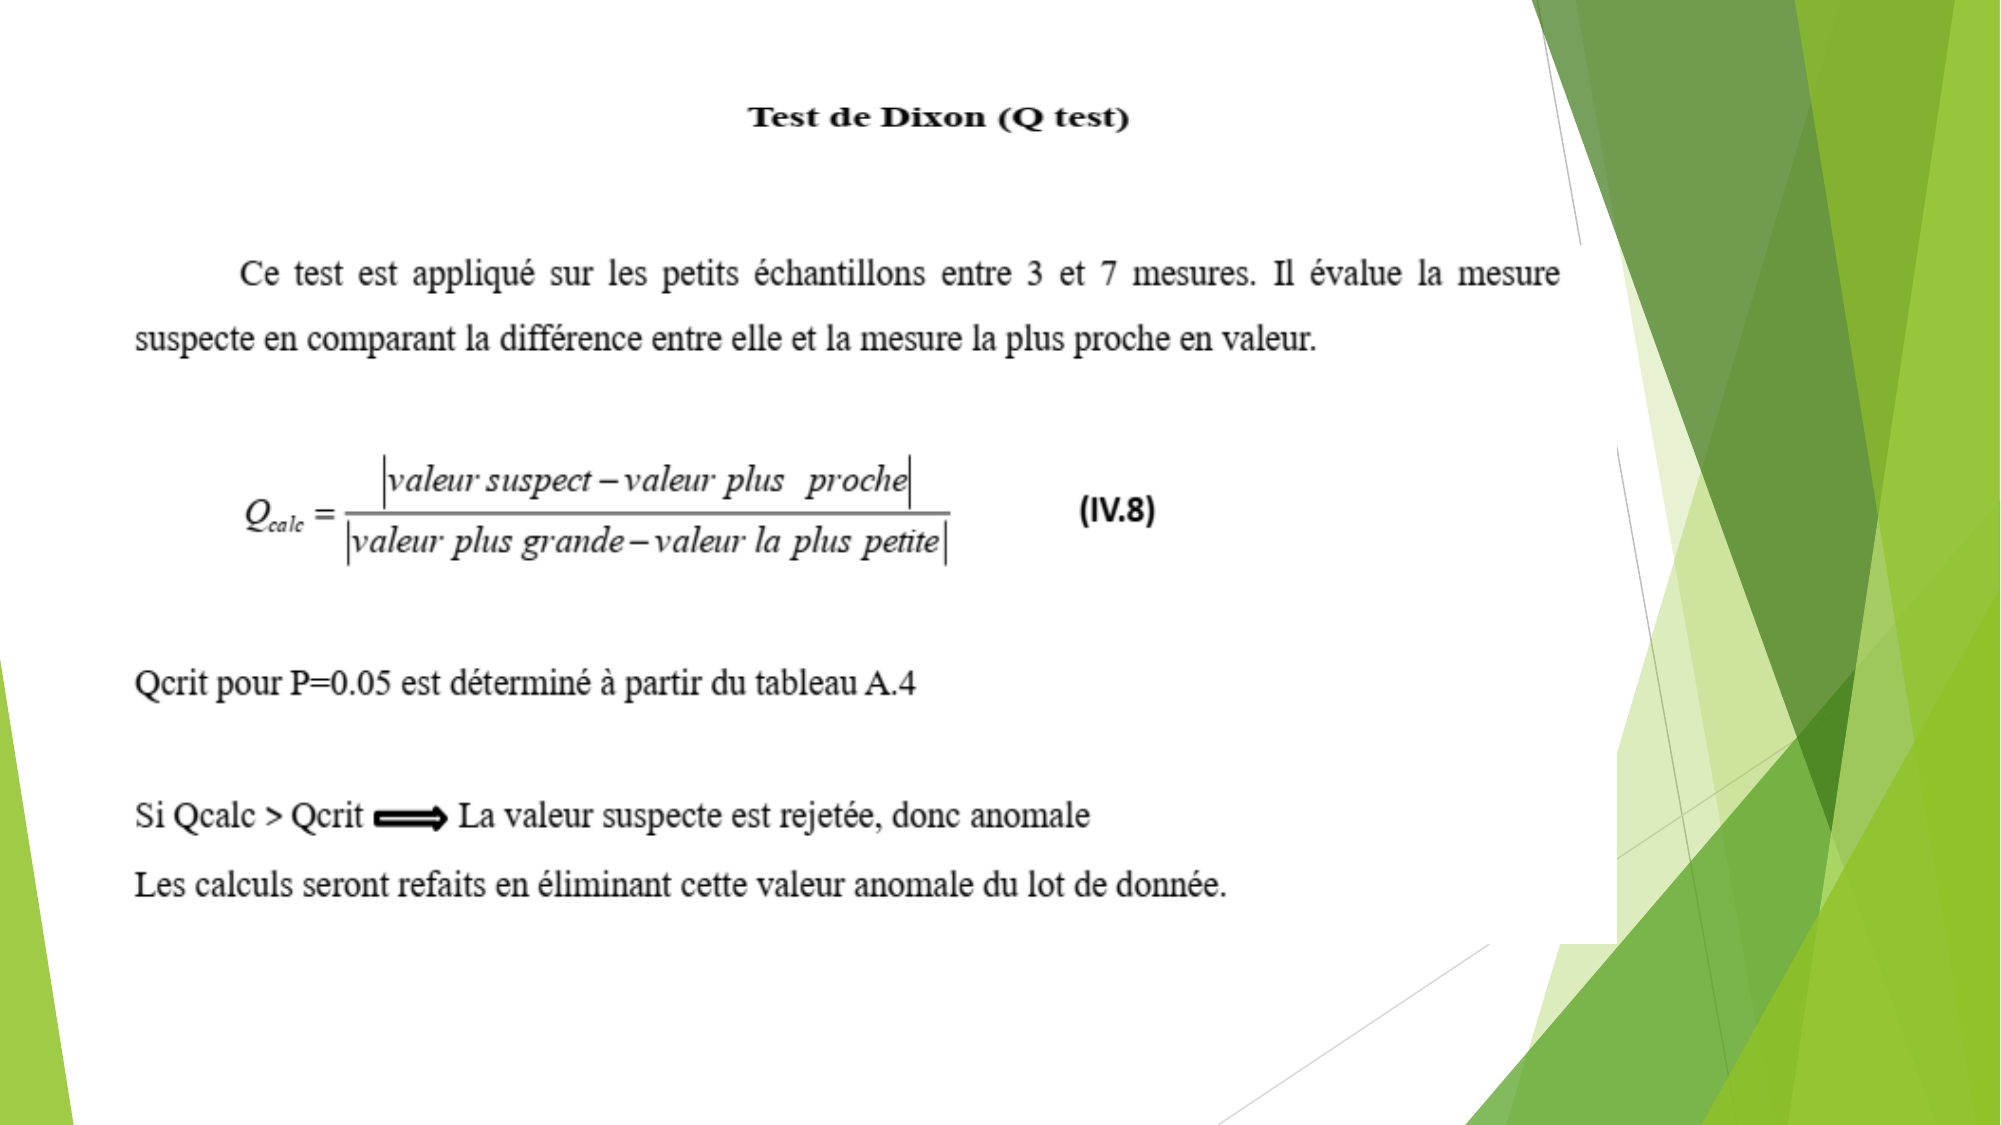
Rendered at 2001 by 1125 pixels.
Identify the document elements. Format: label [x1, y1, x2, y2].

picture [743, 89, 1140, 149]
picture [120, 245, 1617, 944]
